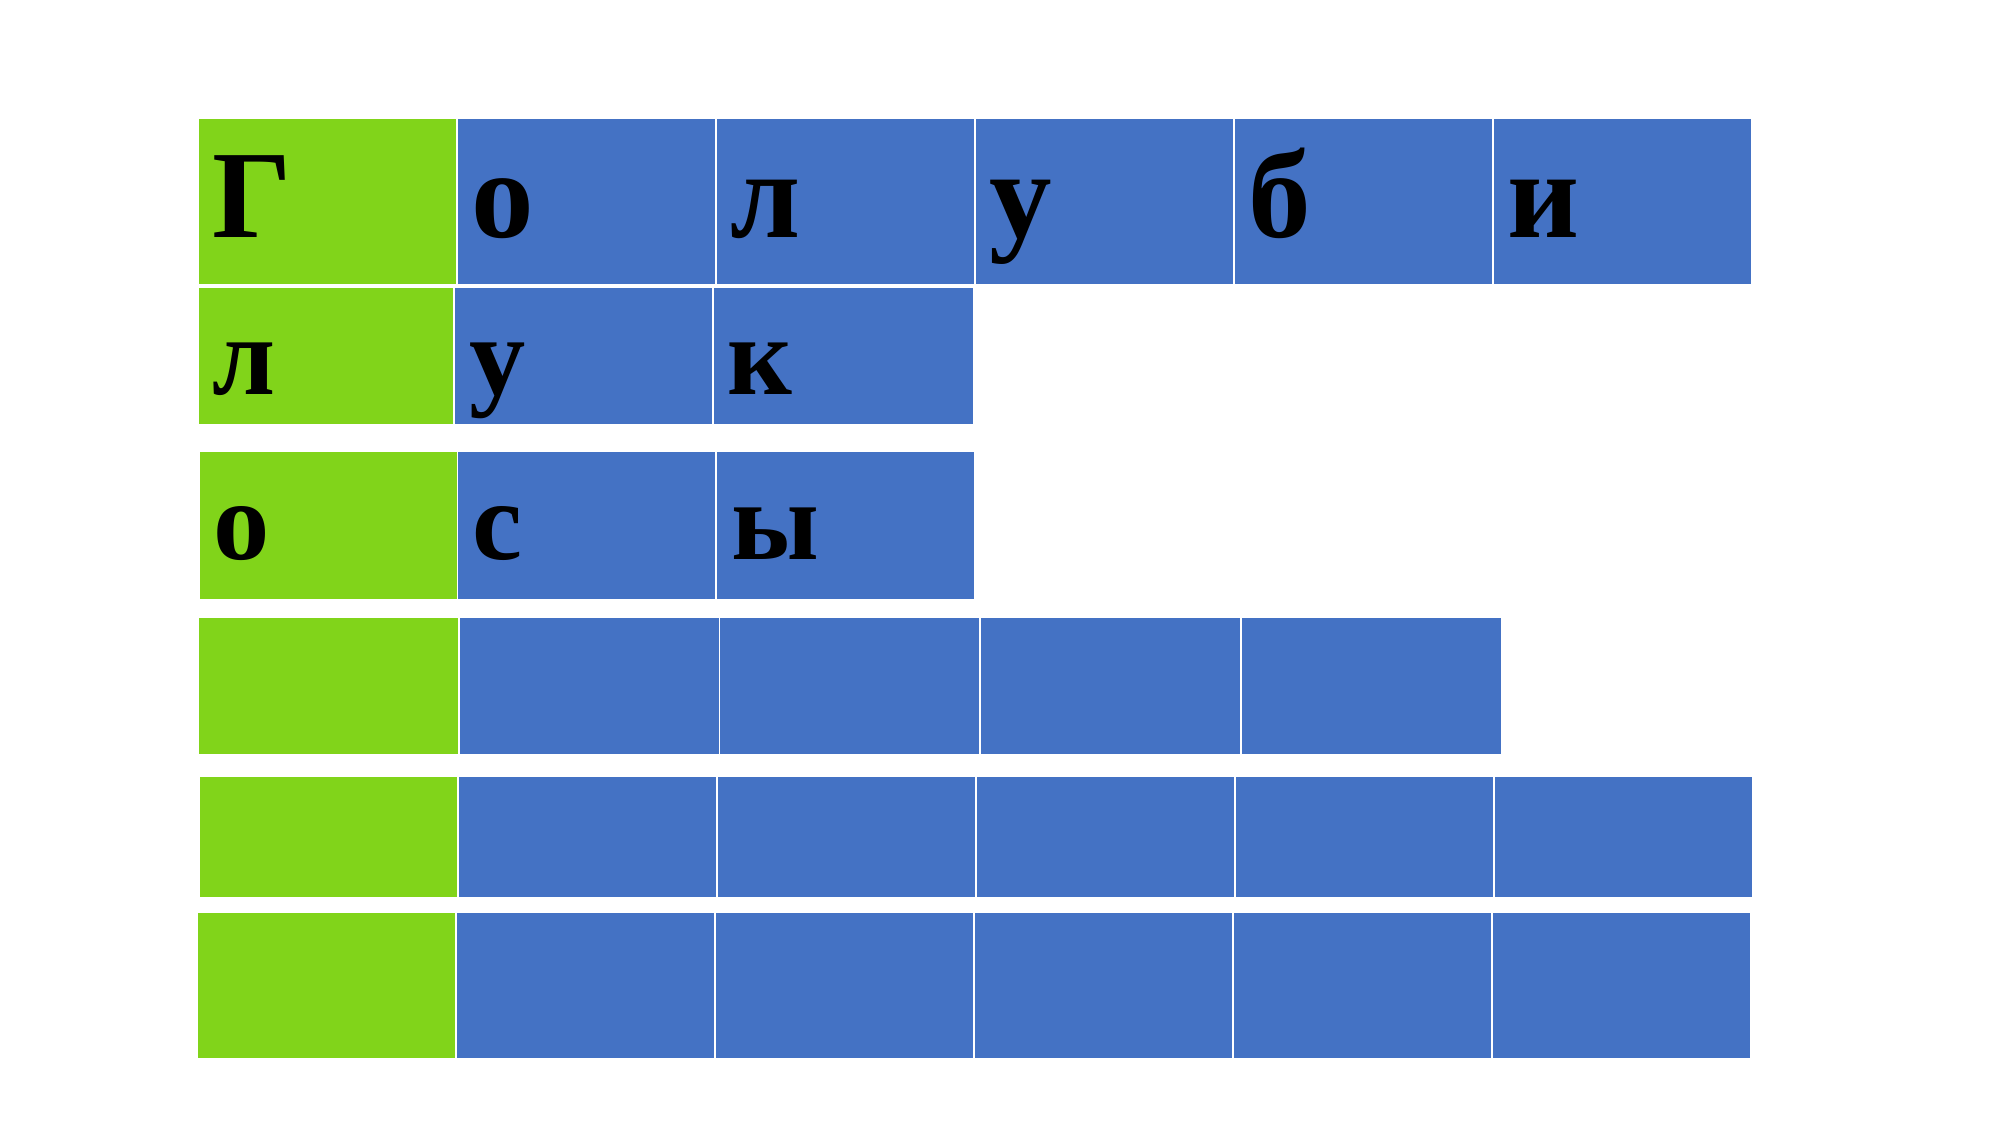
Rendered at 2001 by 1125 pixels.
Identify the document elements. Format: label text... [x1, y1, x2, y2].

table_header у [976, 119, 1233, 284]
table_header [459, 777, 716, 897]
table_header [460, 618, 719, 754]
table_header [718, 777, 975, 897]
table_header [198, 913, 455, 1058]
table_header [457, 913, 714, 1058]
table_header [716, 913, 973, 1058]
table_header [1236, 777, 1493, 897]
table_header [1234, 913, 1491, 1058]
table_header [1493, 913, 1750, 1058]
table_header [975, 913, 1232, 1058]
table_header [977, 777, 1234, 897]
table_header ы [717, 452, 974, 599]
table_header л [717, 119, 974, 284]
table_header [720, 618, 979, 754]
table_header б [1235, 119, 1492, 284]
table_header [199, 618, 458, 754]
table_header о [200, 452, 457, 599]
table_header Г [199, 119, 456, 284]
table_header [200, 777, 457, 897]
table_header и [1494, 119, 1751, 284]
table_header к [714, 288, 973, 424]
table_header с [458, 452, 715, 599]
table_header [1242, 618, 1501, 754]
table_header у [455, 288, 712, 424]
table_header [981, 618, 1240, 754]
table_header [1495, 777, 1752, 897]
table_header о [458, 119, 715, 284]
table_header л [199, 288, 453, 424]
